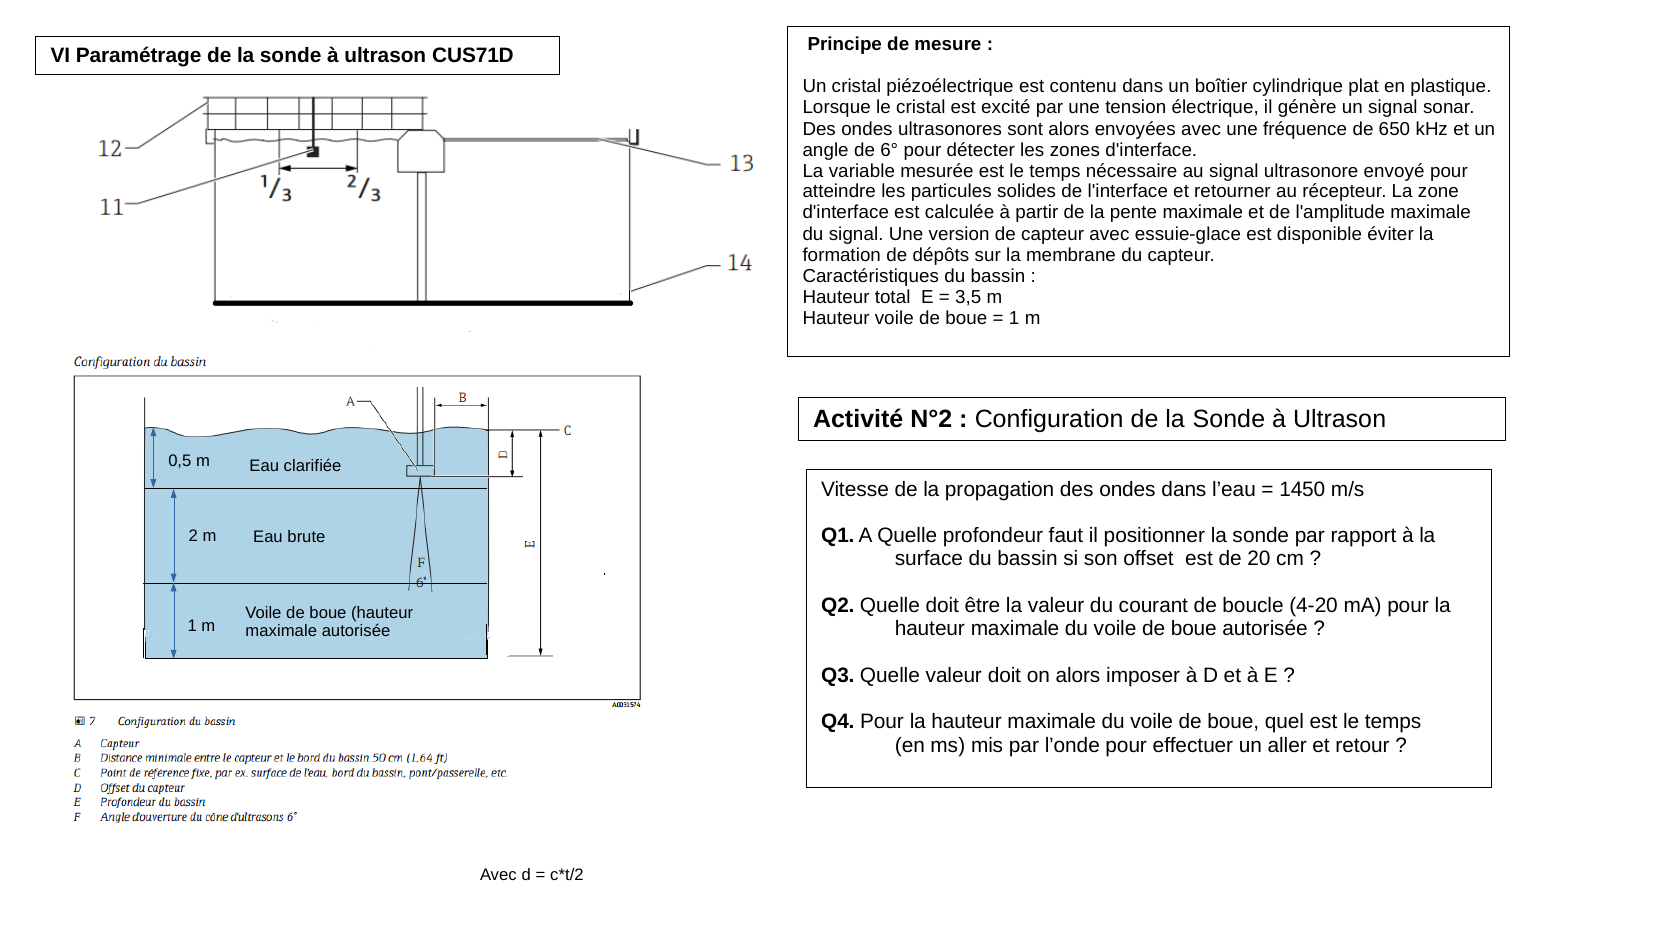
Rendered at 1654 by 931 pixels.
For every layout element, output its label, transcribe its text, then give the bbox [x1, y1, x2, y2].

text_box VI Paramétrage de la sonde à ultrason CUS71D [35, 36, 560, 75]
text_box Vitesse de la propagation des ondes dans l’eau = 1450 m/s Q1. A Quelle profondeur faut il positionner la sonde par rapport à la surface du bassin si son offset est de 20 cm ? Q2. Quelle doit être la valeur du courant de boucle (4-20 mA) pour la hauteur maximale du voile de boue autorisée ? Q3. Quelle valeur doit on alors imposer à D et à E ? Q4. Pour la hauteur maximale du voile de boue, quel est le temps (en ms) mis par l’onde pour effectuer un aller et retour ? [806, 469, 1492, 788]
text_box 2 m [173, 519, 248, 553]
text_box 0,5 m [153, 443, 228, 478]
text_box Avec d = c*t/2 [465, 857, 764, 892]
text_box Eau clarifiée [234, 448, 367, 483]
text_box Voile de boue (hauteur maximale autorisée [230, 595, 482, 648]
text_box Principe de mesure : Un cristal piézoélectrique est contenu dans un boîtier cylindrique plat en plastique. Lorsque le cristal est excité par une tension électrique, il génère un signal sonar. Des ondes ultrasonores sont alors envoyées avec une fréquence de 650 kHz et un angle de 6° pour détecter les zones d'interface. La variable mesurée est le temps nécessaire au signal ultrasonore envoyé pour atteindre les particules solides de l'interface et retourner au récepteur. La zone d'interface est calculée à partir de la pente maximale et de l'amplitude maximale du signal. Une version de capteur avec essuie-glace est disponible éviter la formation de dépôts sur la membrane du capteur. Caractéristiques du bassin : Hauteur total E = 3,5 m Hauteur voile de boue = 1 m [787, 26, 1510, 357]
text_box Eau brute [238, 519, 367, 554]
text_box 1 m [172, 608, 247, 643]
picture [34, 83, 777, 831]
text_box Activité N°2 : Configuration de la Sonde à Ultrason [798, 397, 1506, 441]
